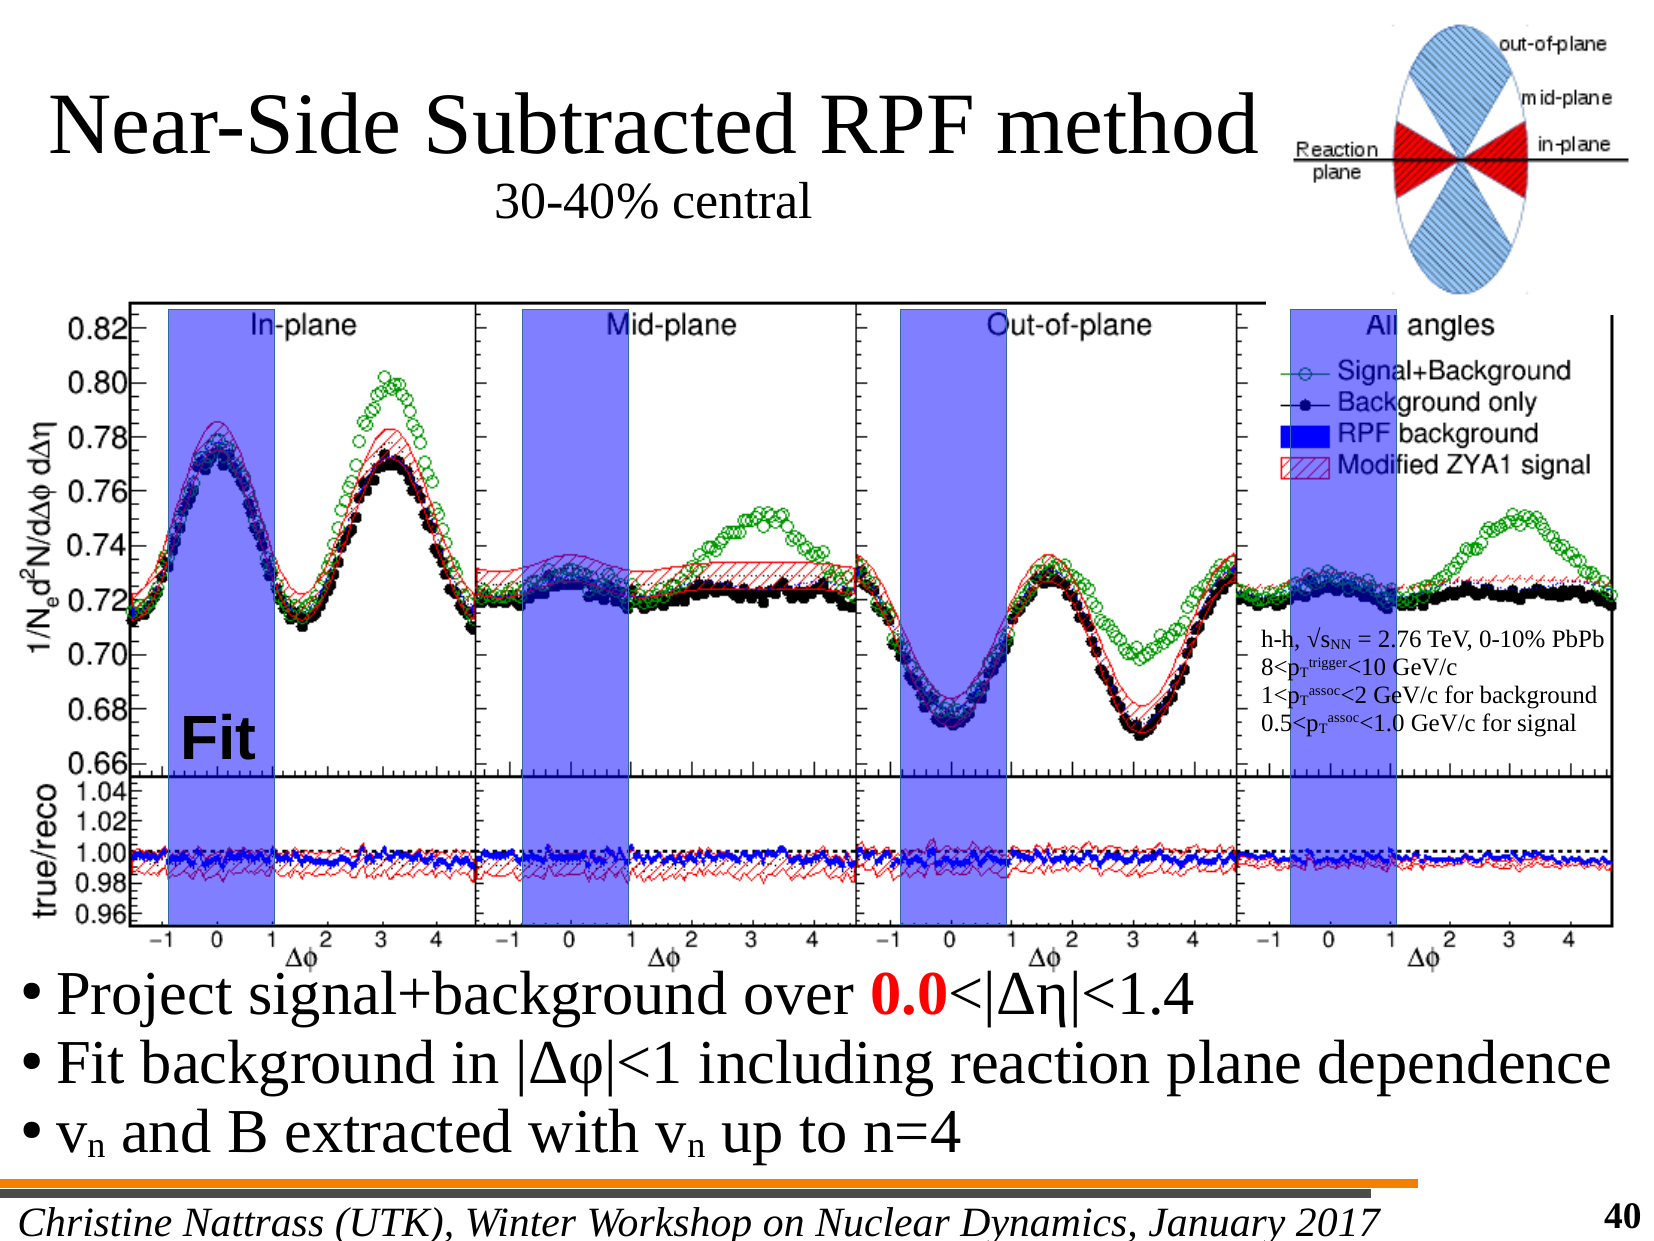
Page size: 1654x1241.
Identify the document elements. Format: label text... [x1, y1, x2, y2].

text_box h-h, √sNN = 2.76 TeV, 0-10% PbPb 8<pTtrigger<10 GeV/c 1<pTassoc<2 GeV/c for background 0.5<pTassoc<1.0 GeV/c for signal [1246, 618, 1636, 784]
text_box [168, 309, 275, 695]
text_box [522, 309, 629, 925]
picture [0, 14, 1654, 986]
title Near-Side Subtracted RPF method 30-40% central [35, 49, 1273, 257]
text_box [1290, 784, 1397, 925]
text_box [1290, 309, 1397, 618]
text_box Fit [165, 695, 301, 781]
text_box [168, 781, 275, 925]
text_box Project signal+background over 0.0<|Δη|<1.4 Fit background in |Δφ|<1 including reaction plane dependence vn and B extracted with vn up to n=4 [5, 951, 1642, 1241]
text_box [900, 309, 1007, 925]
